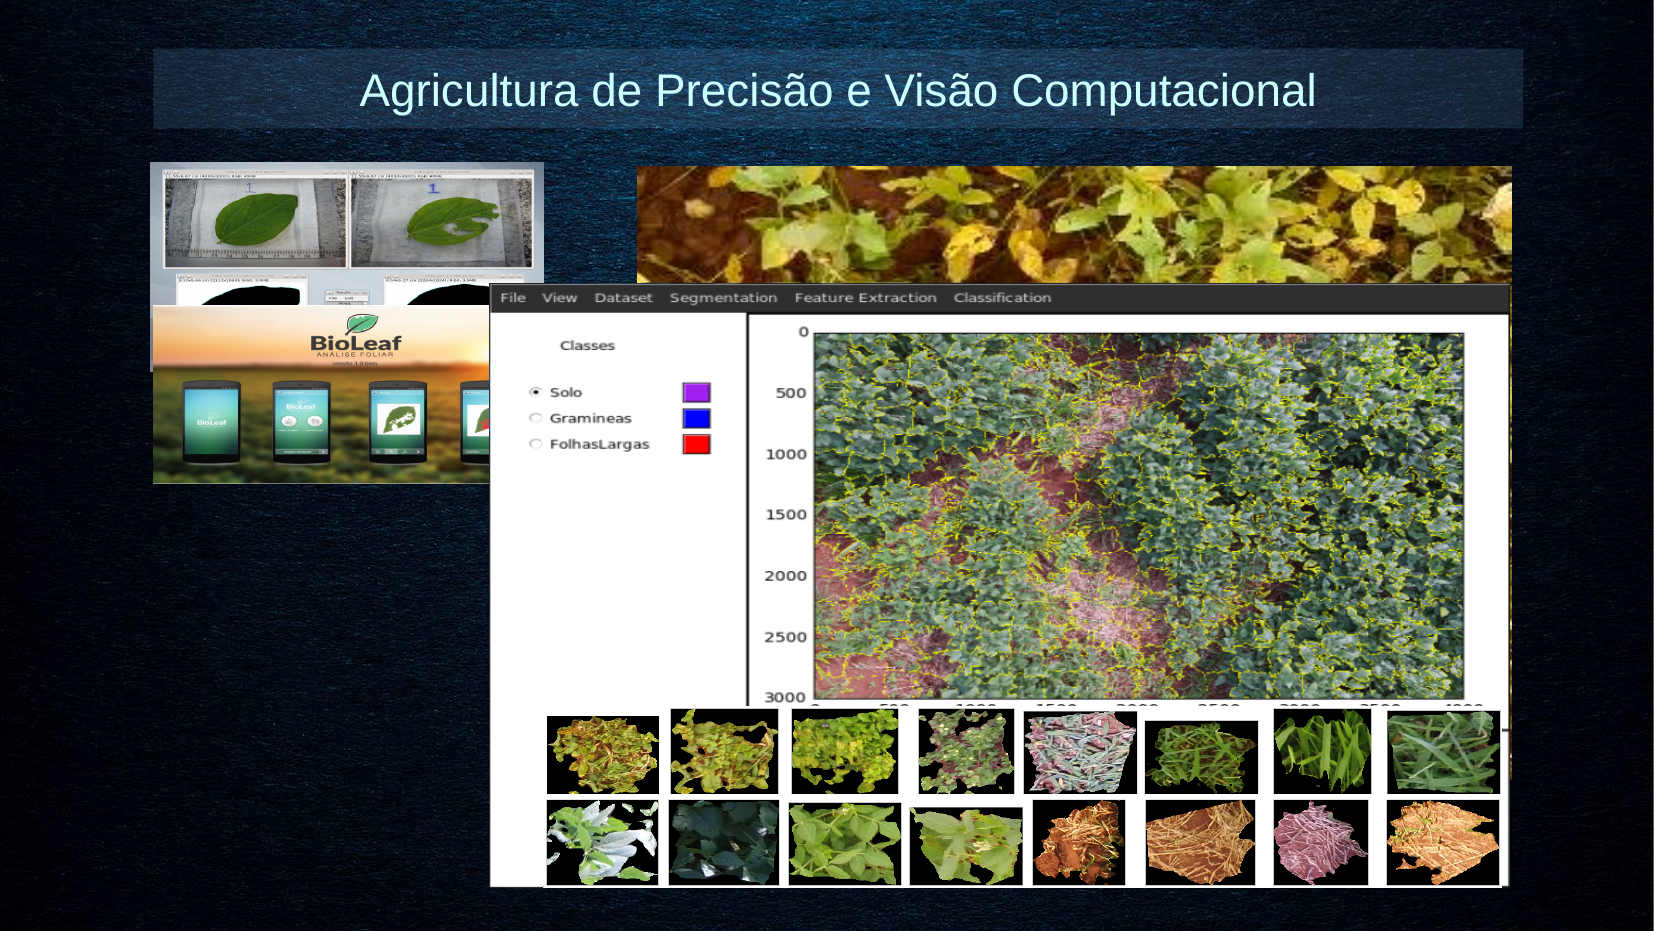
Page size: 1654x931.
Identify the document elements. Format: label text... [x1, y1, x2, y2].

picture [0, 0, 1654, 931]
text_box Agricultura de Precisão e Visão Computacional [153, 48, 1524, 129]
